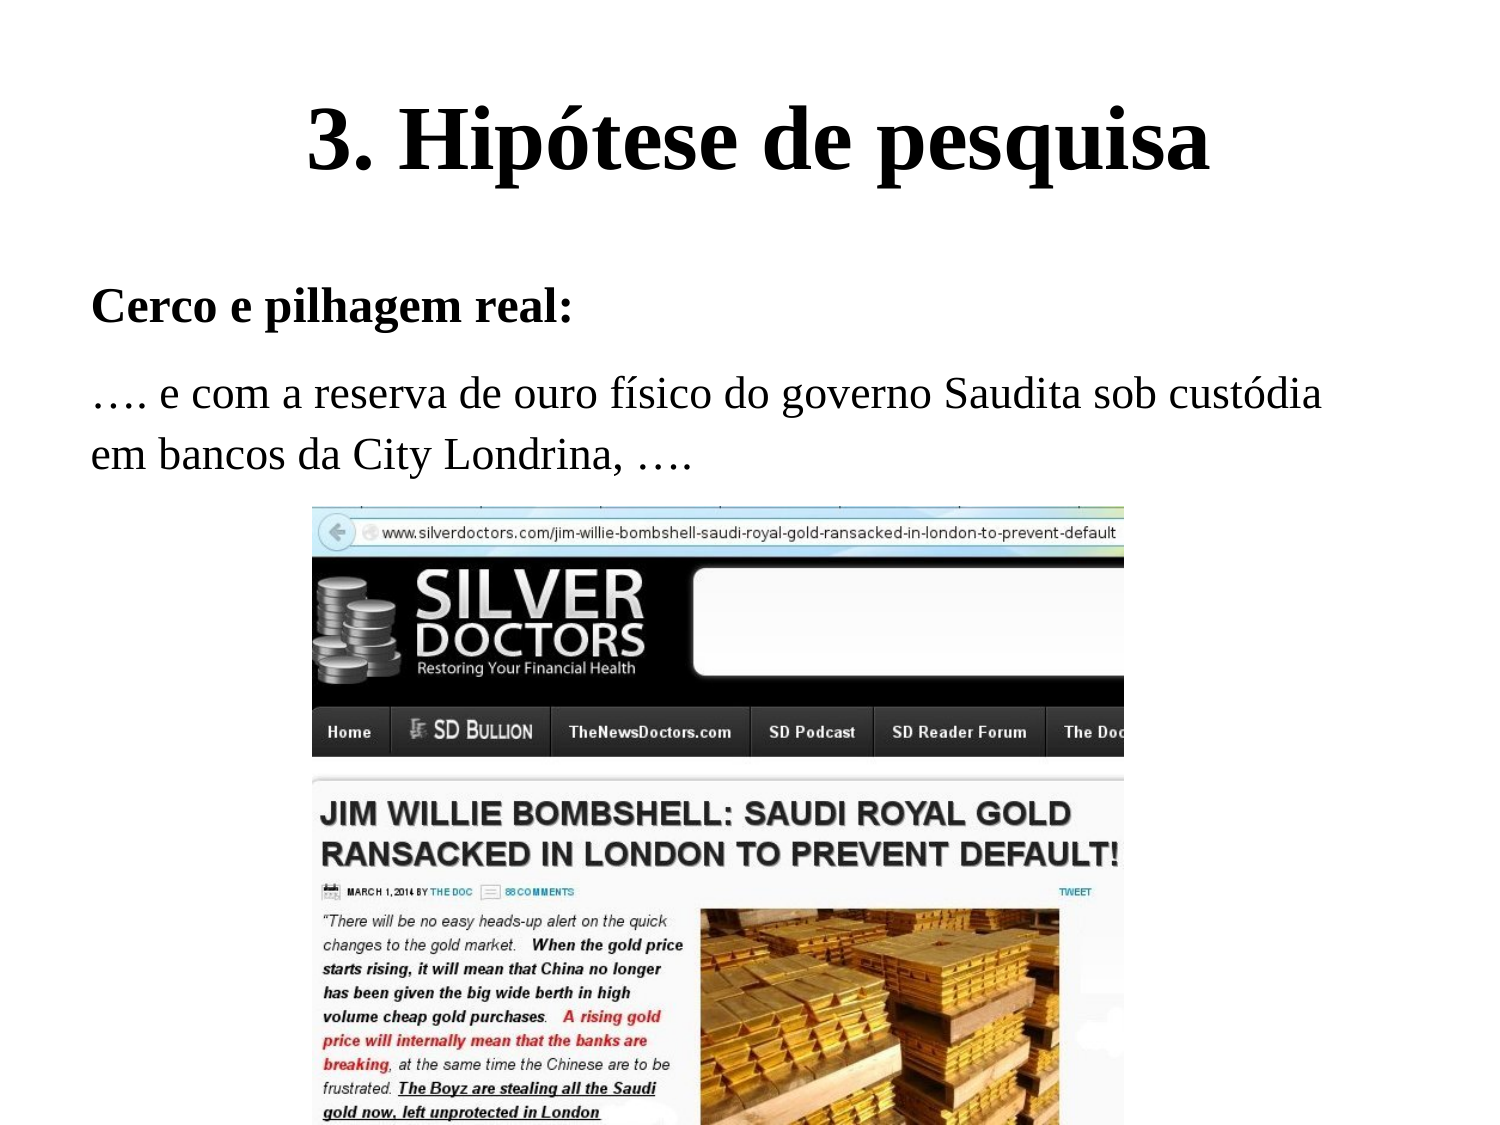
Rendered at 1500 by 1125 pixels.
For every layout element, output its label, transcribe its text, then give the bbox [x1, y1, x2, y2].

picture [312, 506, 1124, 1125]
title 3. Hipótese de pesquisa [81, 63, 1438, 214]
text_box Cerco e pilhagem real: …. e com a reserva de ouro físico do governo Saudita sob custódia em bancos da City Londrina, …. [90, 267, 1325, 480]
